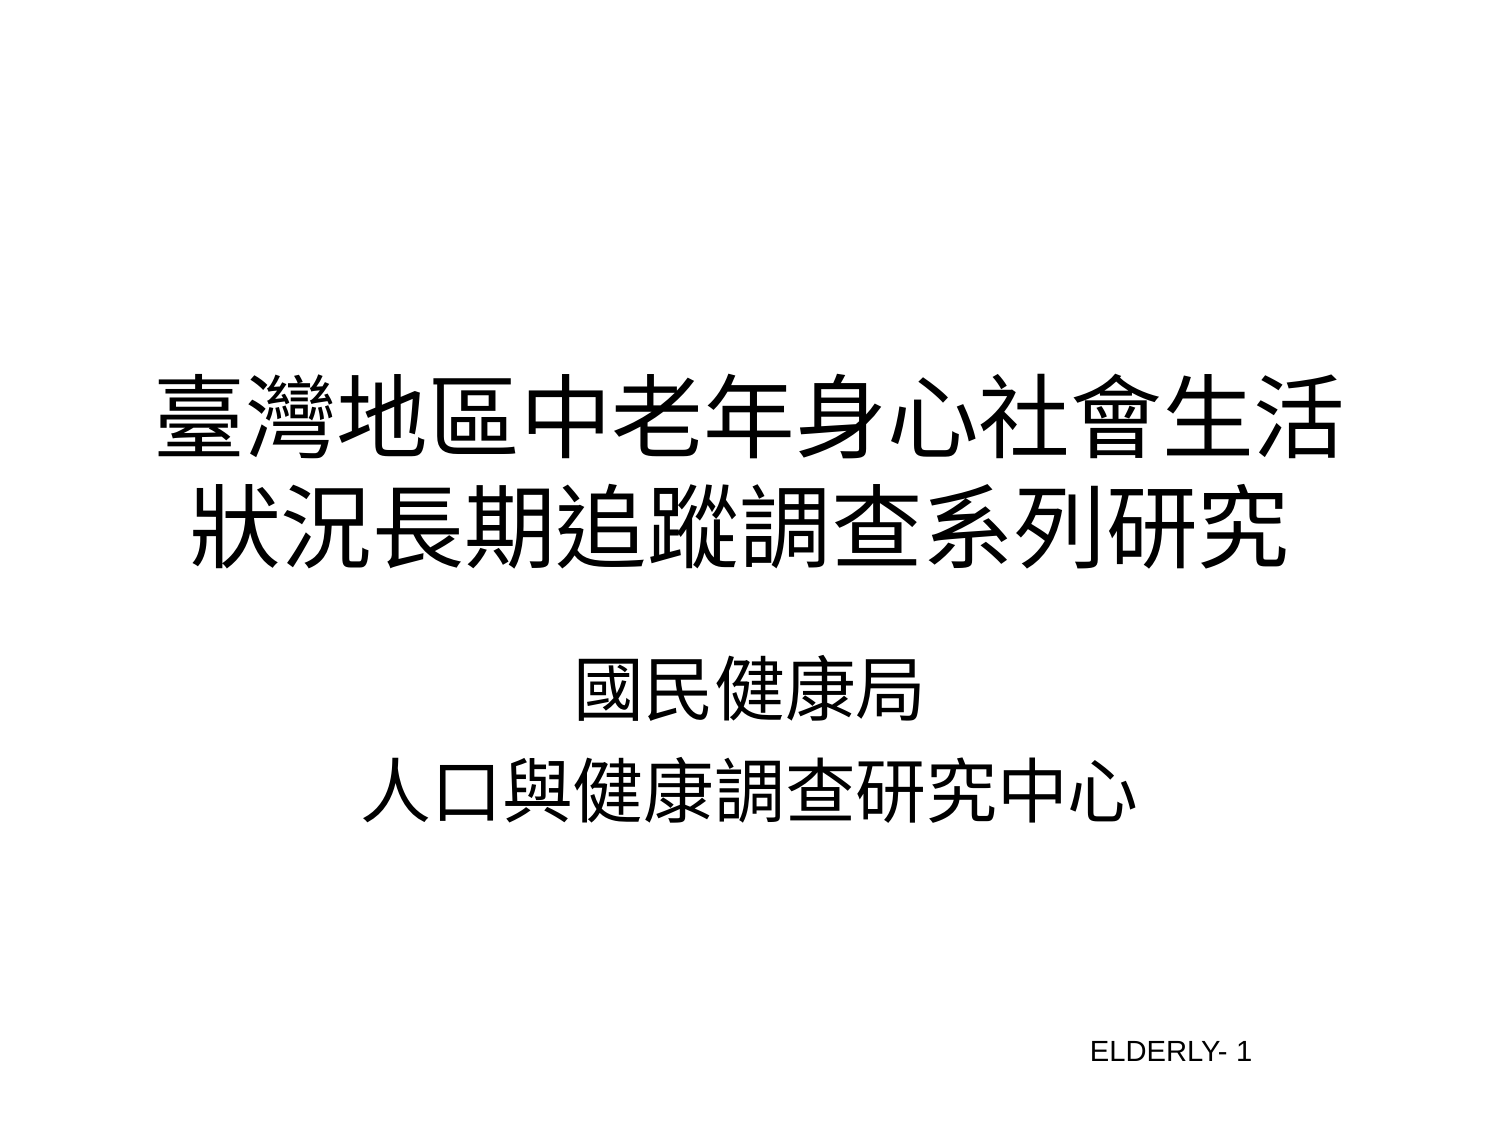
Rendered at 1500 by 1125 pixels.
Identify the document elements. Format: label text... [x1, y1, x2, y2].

text_box ELDERLY- [1074, 1024, 1426, 1103]
subtitle 國民健康局 人口與健康調查研究中心 [225, 637, 1276, 925]
title 臺灣地區中老年身心社會生活狀況長期追蹤調查系列研究 [112, 349, 1388, 591]
